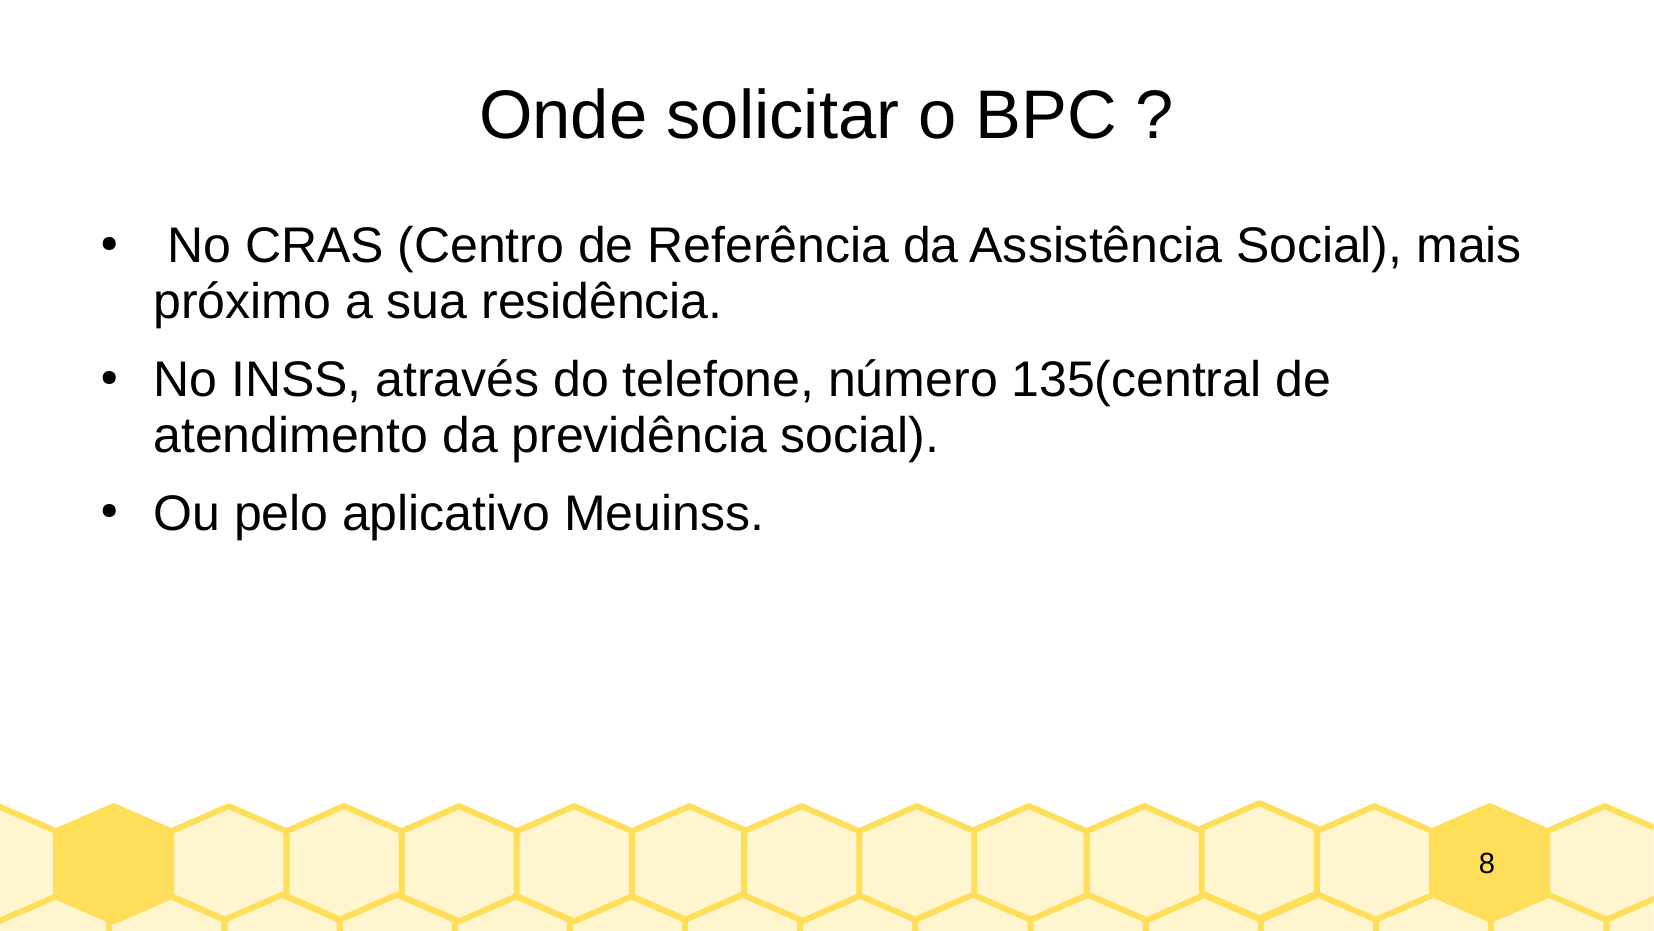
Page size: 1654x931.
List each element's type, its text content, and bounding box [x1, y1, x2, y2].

list No CRAS (Centro de Referência da Assistência Social), mais próximo a sua residência. No INSS, através do telefone, número 135(central de atendimento da previdência social). Ou pelo aplicativo Meuinss. [82, 217, 1571, 758]
title Onde solicitar o BPC ? [82, 37, 1571, 193]
